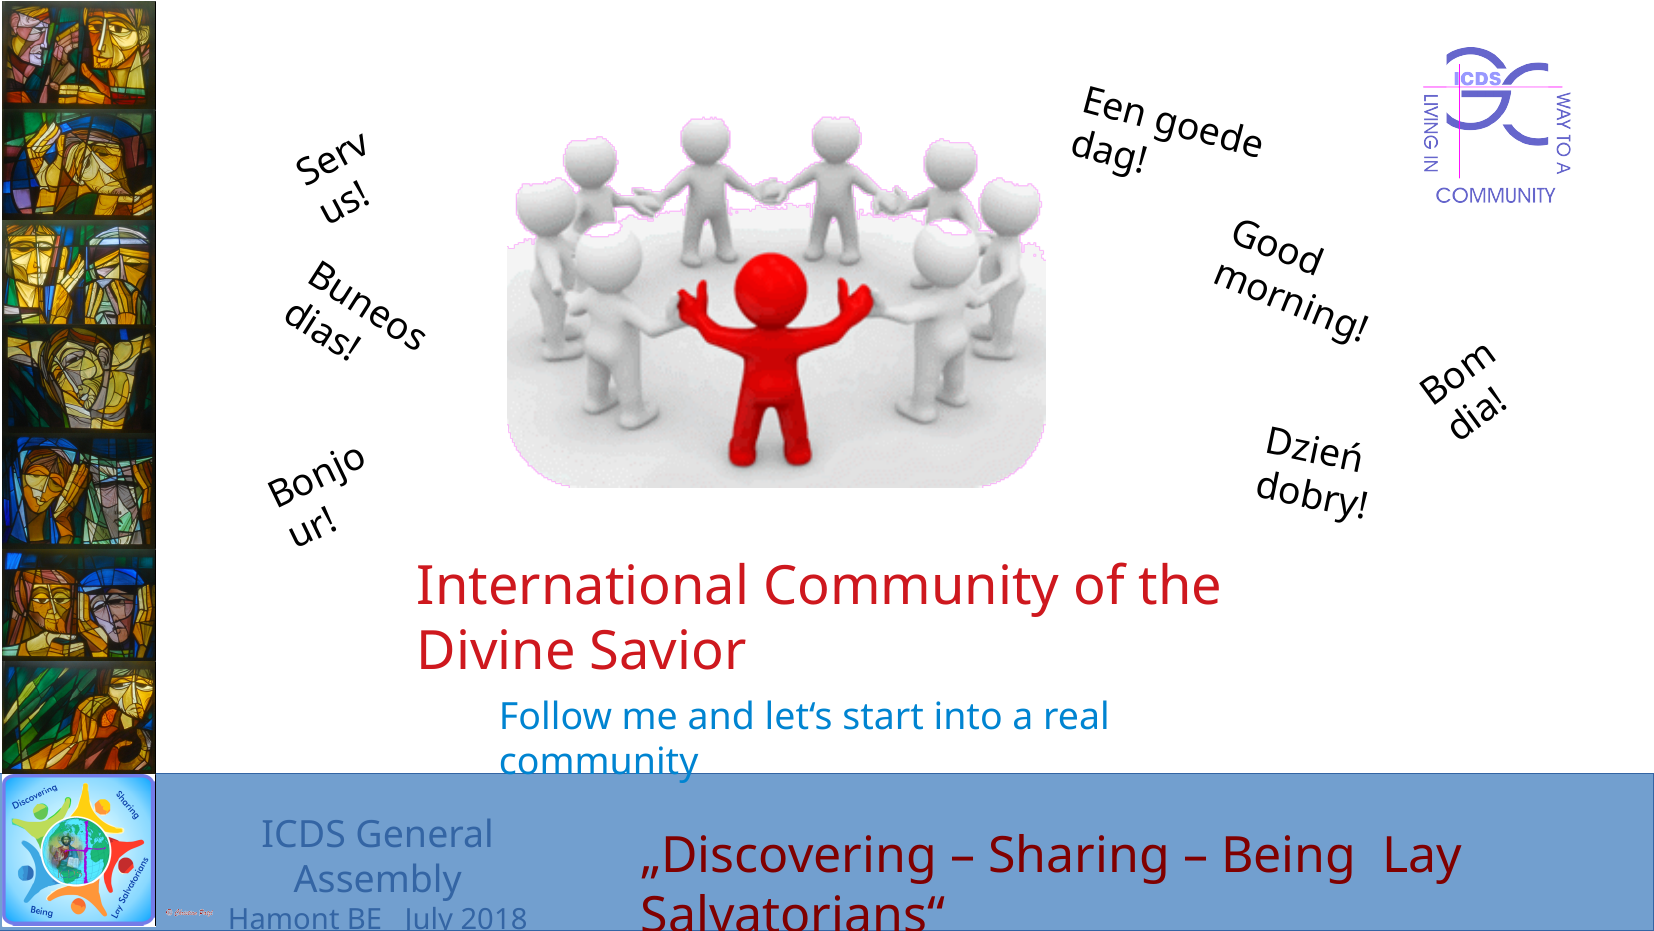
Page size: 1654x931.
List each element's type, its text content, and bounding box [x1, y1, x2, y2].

picture [166, 909, 213, 917]
picture [507, 100, 1046, 488]
text_box „Discovering – Sharing – Being Lay Salvatorians“ [625, 814, 1607, 892]
text_box Een goede dag! [1062, 63, 1299, 177]
text_box Follow me and let‘s start into a real community [484, 684, 1265, 746]
picture [0, 0, 158, 930]
text_box Buneos dias! [286, 235, 485, 390]
text_box International Community of the Divine Savior [402, 542, 1286, 624]
text_box Bonjour! [243, 411, 400, 526]
picture [1421, 47, 1583, 203]
text_box Dzień dobry! [1246, 405, 1458, 503]
text_box Servus! [271, 94, 410, 204]
text_box Good morning! [1210, 193, 1441, 331]
text_box Bom dia! [1393, 291, 1548, 426]
